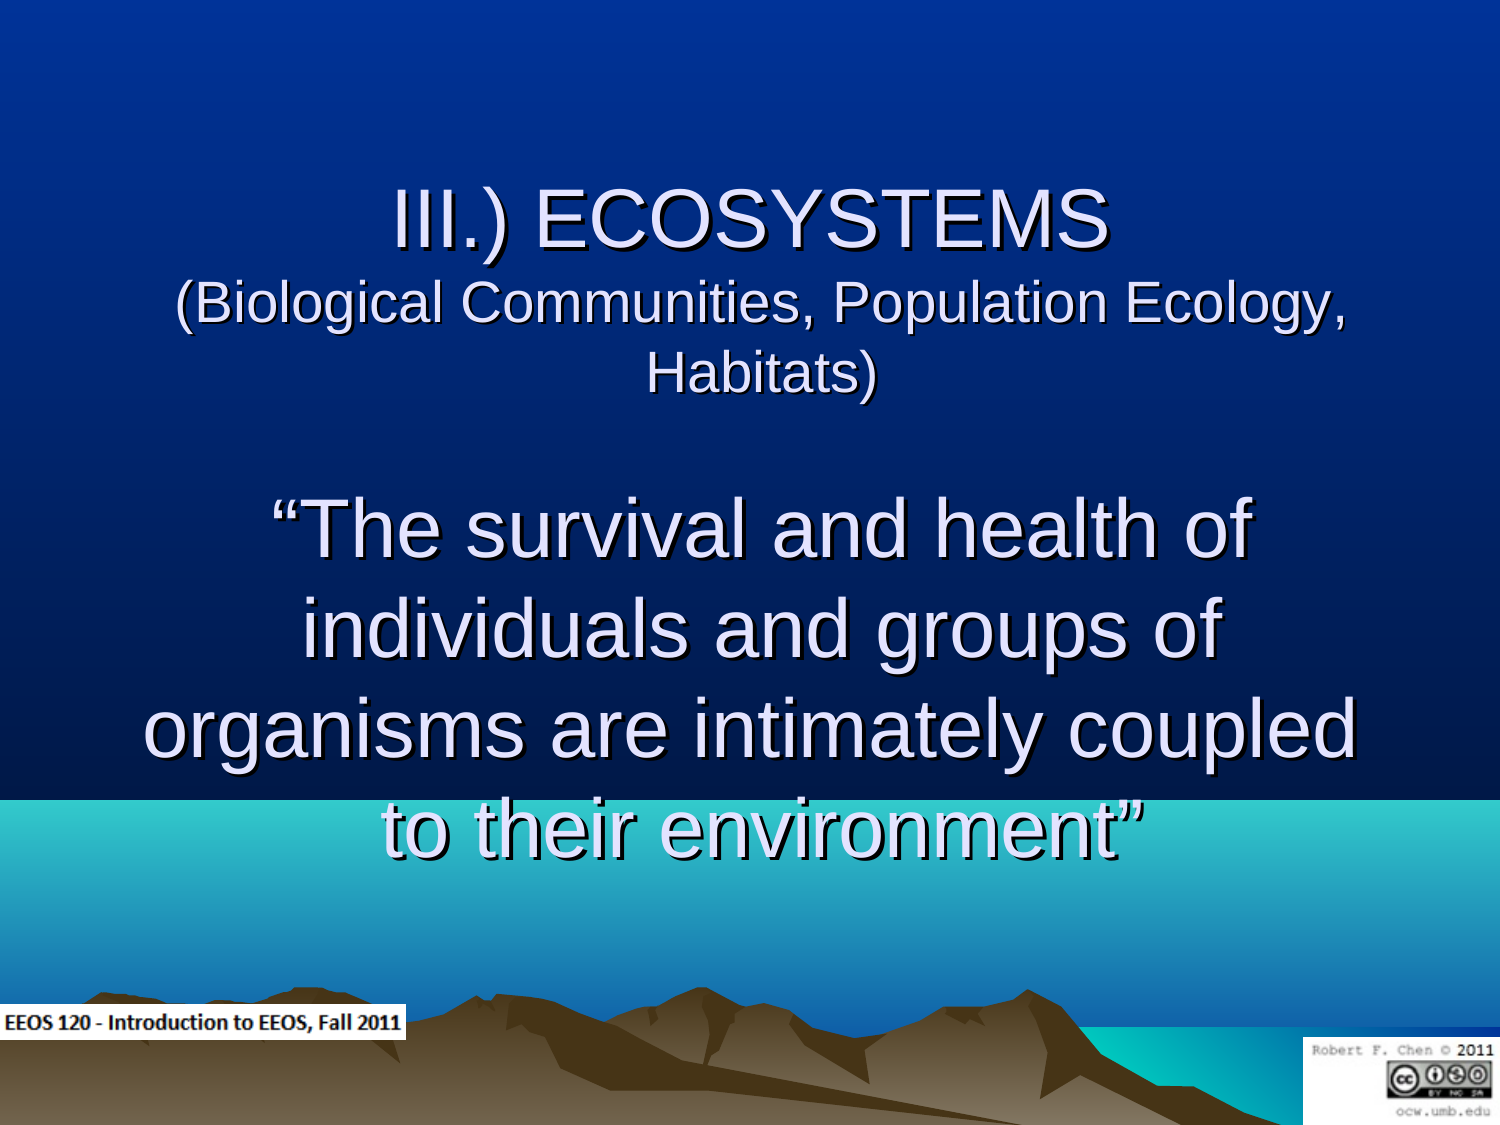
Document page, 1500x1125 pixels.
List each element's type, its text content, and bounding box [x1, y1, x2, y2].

picture [0, 1004, 406, 1040]
picture [1302, 1037, 1500, 1125]
title III.) ECOSYSTEMS (Biological Communities, Population Ecology, Habitats) “The survival and health of individuals and groups of organisms are intimately coupled to their environment” [87, 156, 1438, 882]
